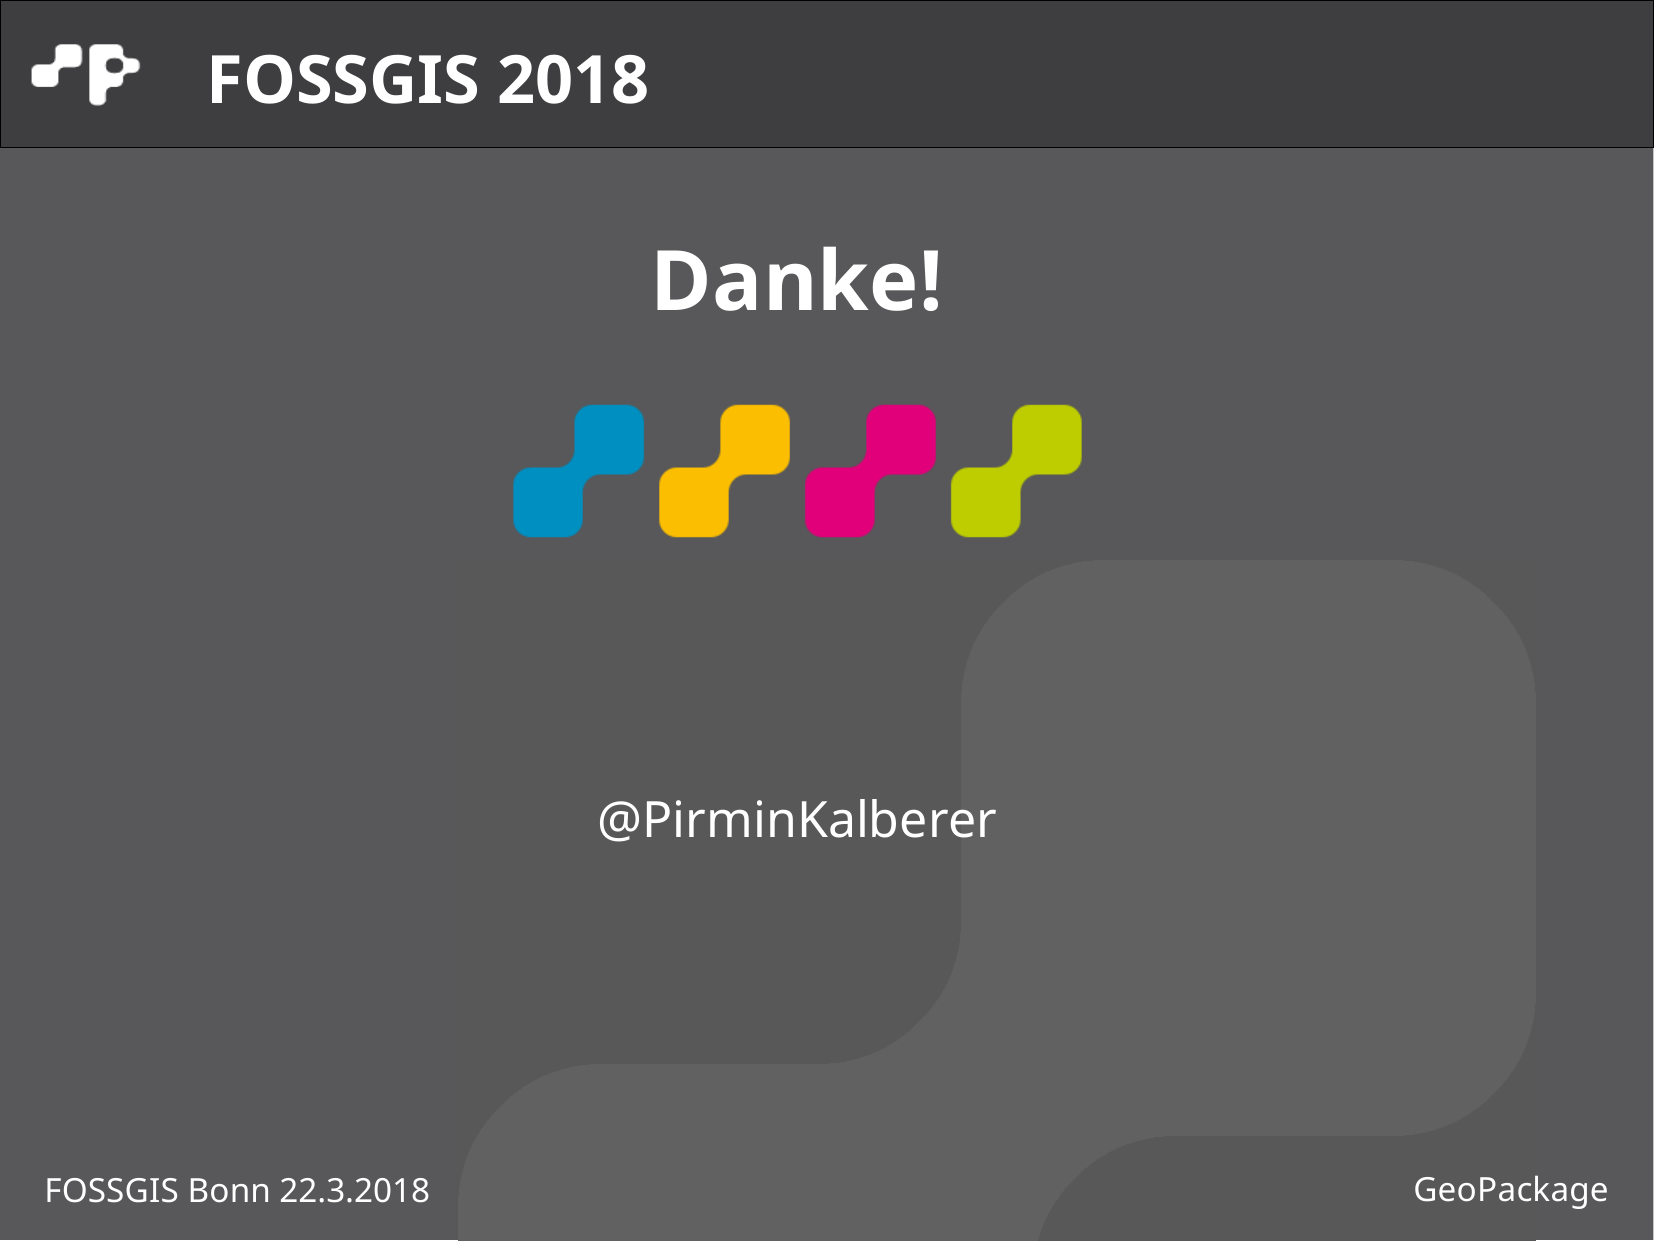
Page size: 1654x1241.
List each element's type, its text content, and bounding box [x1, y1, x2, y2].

picture [501, 387, 1093, 562]
picture [29, 42, 143, 106]
subtitle Danke! @PirminKalberer [206, 206, 1388, 1004]
title FOSSGIS 2018 [206, 29, 1625, 119]
picture [458, 560, 1536, 1241]
